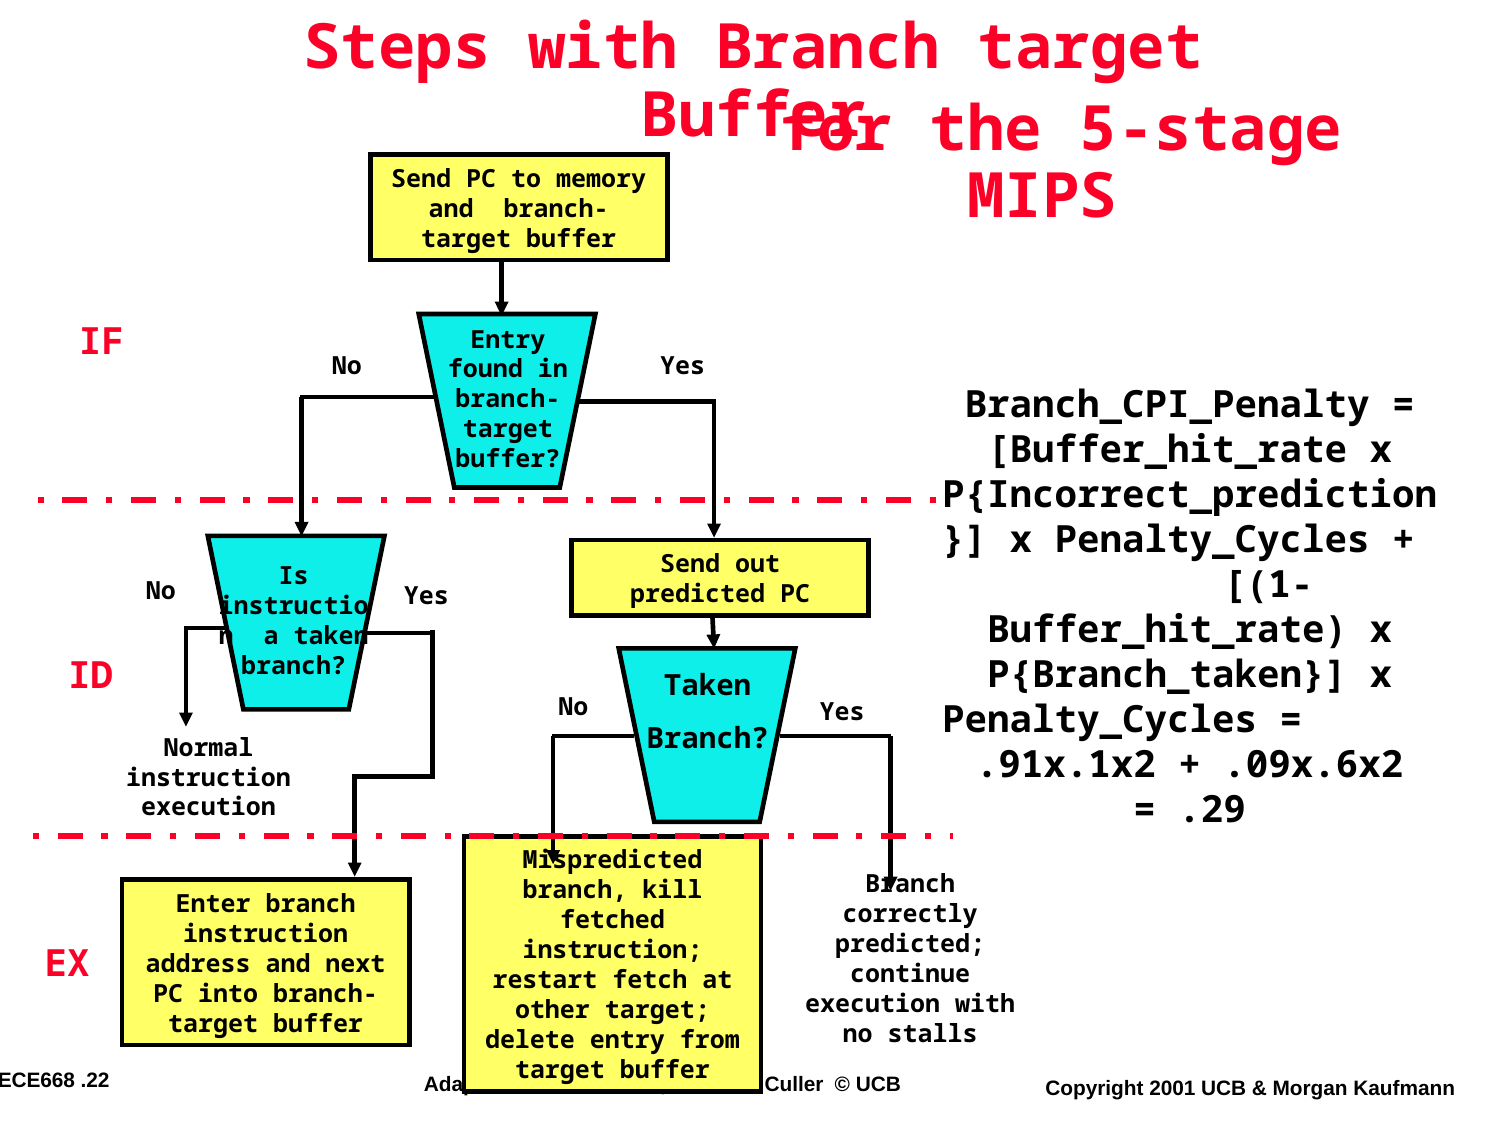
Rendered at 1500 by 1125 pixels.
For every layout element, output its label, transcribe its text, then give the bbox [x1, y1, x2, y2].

text_box EX [24, 931, 110, 992]
text_box No [531, 682, 616, 729]
text_box Yes [640, 342, 726, 388]
text_box Yes [384, 571, 469, 618]
text_box [207, 535, 385, 552]
text_box Normal instruction execution [87, 723, 330, 829]
text_box Branch_CPI_Penalty = [Buffer_hit_rate x P{Incorrect_prediction}] x Penalty_Cycles + [(1-Buffer_hit_rate) x P{Branch_taken}] x Penalty_Cycles = .91x.1x2 + .09x.6x2 = .29 [916, 372, 1463, 838]
text_box [238, 688, 354, 710]
text_box IF [59, 309, 144, 370]
text_box No [118, 567, 204, 613]
text_box No [304, 342, 390, 388]
text_box Branch correctly predicted; continue execution with no stalls [776, 859, 1044, 1055]
text_box Taken Branch? [624, 658, 791, 763]
text_box Send PC to memory and branch-target buffer [370, 154, 668, 260]
text_box Send out predicted PC [571, 539, 869, 616]
title Steps with Branch target Buffer [165, 7, 1341, 158]
text_box [618, 648, 796, 675]
text_box ID [48, 643, 133, 705]
text_box [642, 763, 772, 822]
text_box Enter branch instruction address and next PC into branch-target buffer [121, 879, 410, 1045]
text_box Entry found in branch-target buffer? [412, 315, 604, 481]
text_box Mispredicted branch, kill fetched instruction; restart fetch at other target; delete entry from target buffer [463, 836, 761, 1092]
text_box for the 5-stage MIPS [696, 122, 1427, 206]
text_box Is instruction a taken branch? [198, 552, 390, 688]
text_box [452, 481, 562, 488]
text_box Yes [800, 687, 885, 733]
